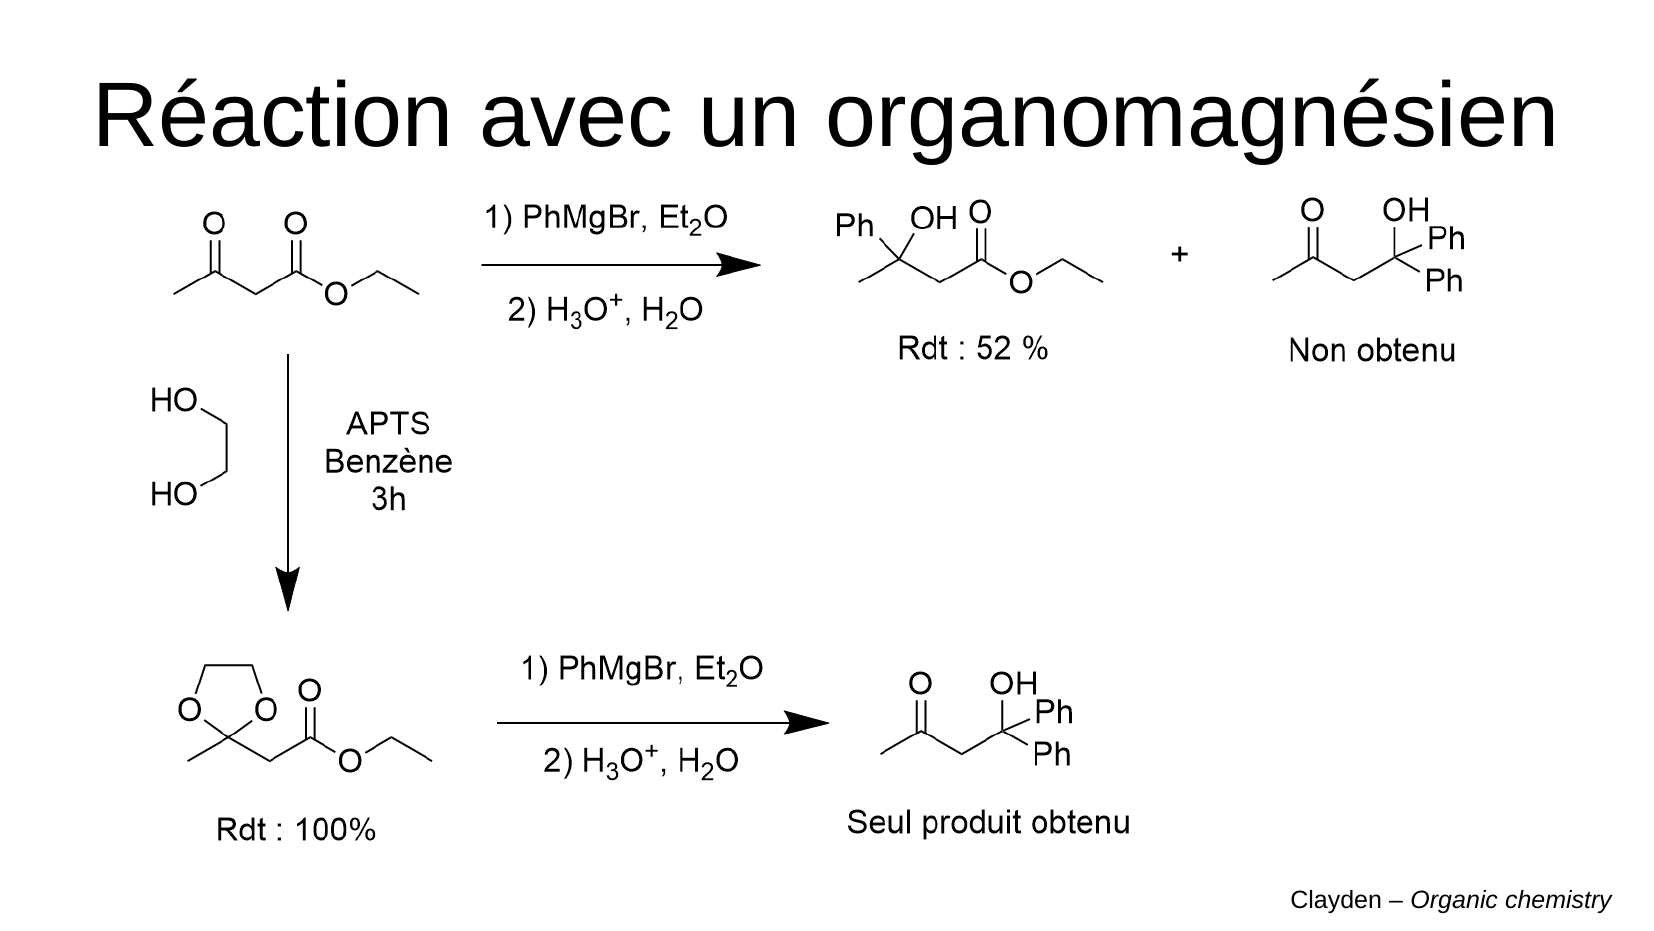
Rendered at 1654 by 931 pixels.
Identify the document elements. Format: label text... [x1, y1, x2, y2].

text_box Clayden – Organic chemistry [1275, 878, 1654, 922]
picture [70, 177, 1495, 887]
title Réaction avec un organomagnésien [82, 37, 1571, 193]
